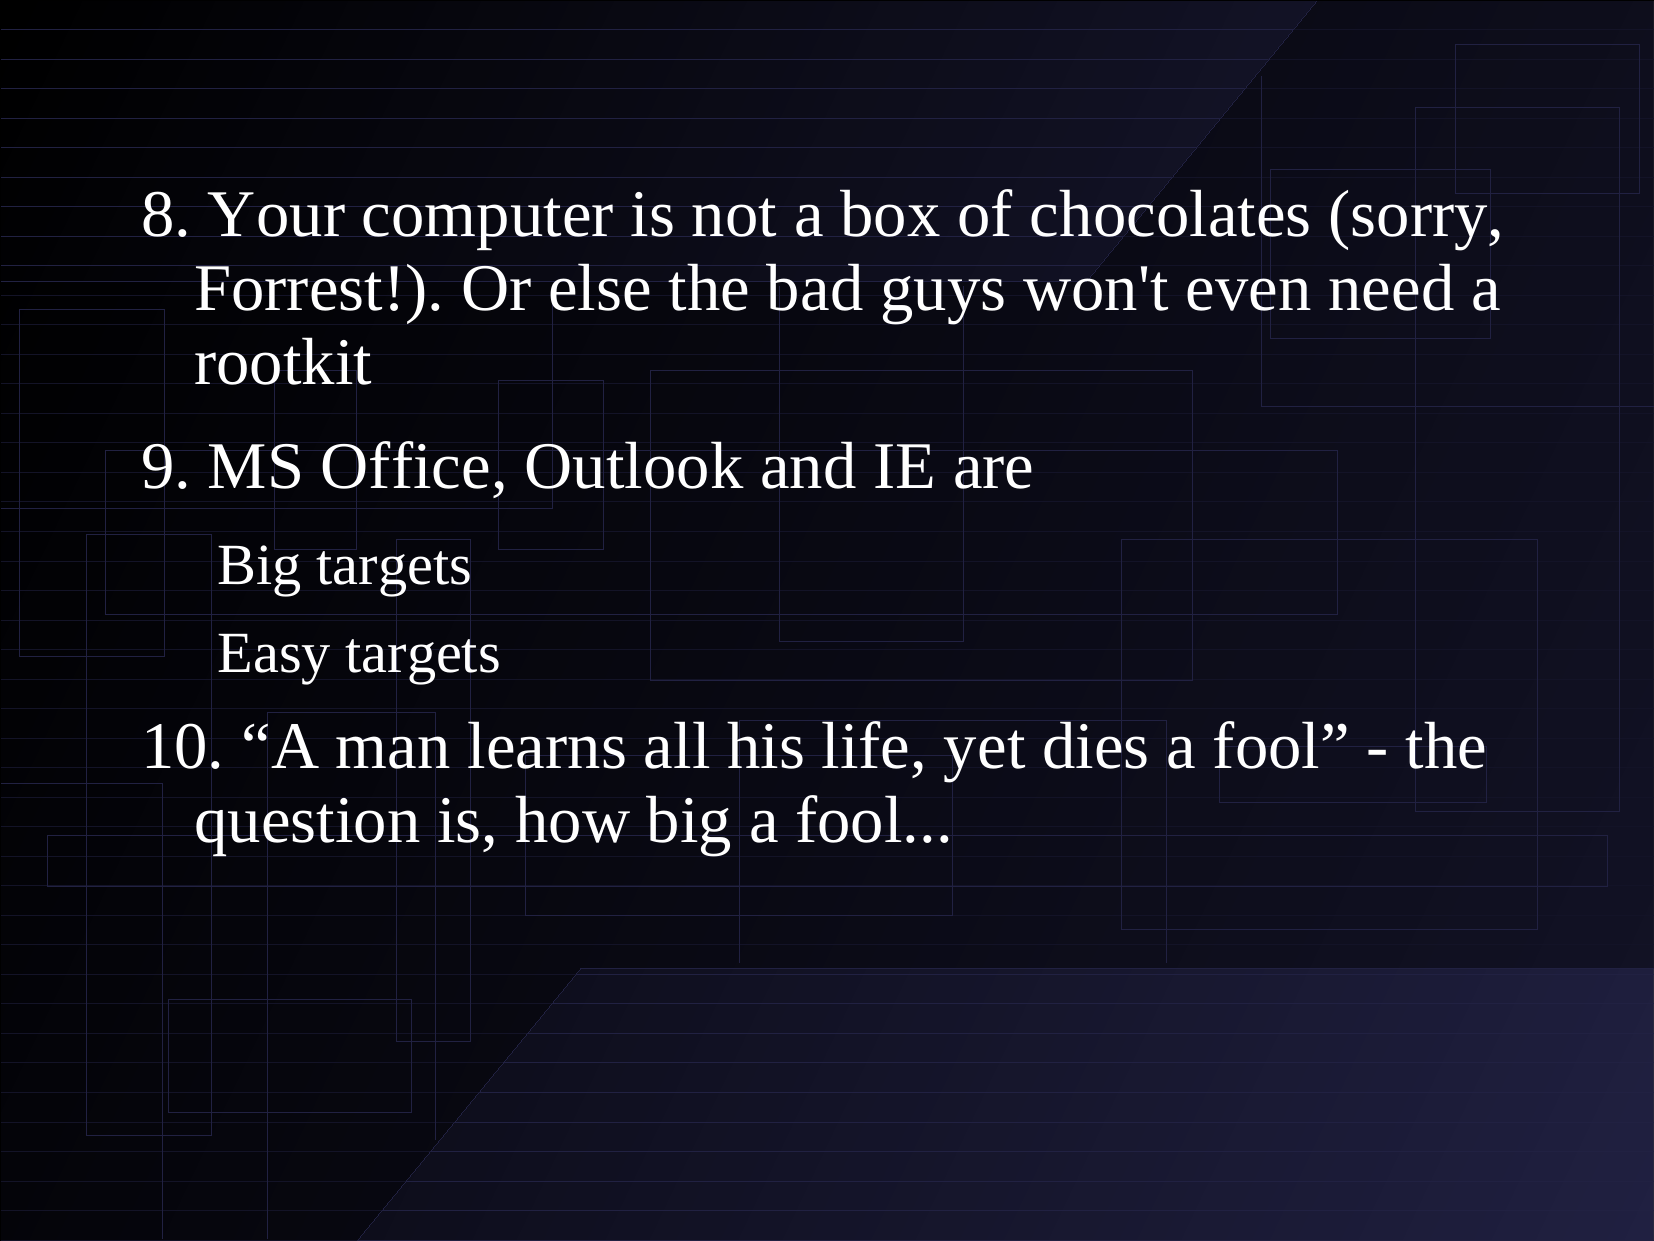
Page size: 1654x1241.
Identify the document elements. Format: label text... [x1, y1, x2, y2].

list 8. Your computer is not a box of chocolates (sorry, Forrest!). Or else the bad guys won't even need a rootkit 9. MS Office, Outlook and IE are Big targets Easy targets 10. “A man learns all his life, yet dies a fool” - the question is, how big a fool... [123, 177, 1536, 1241]
